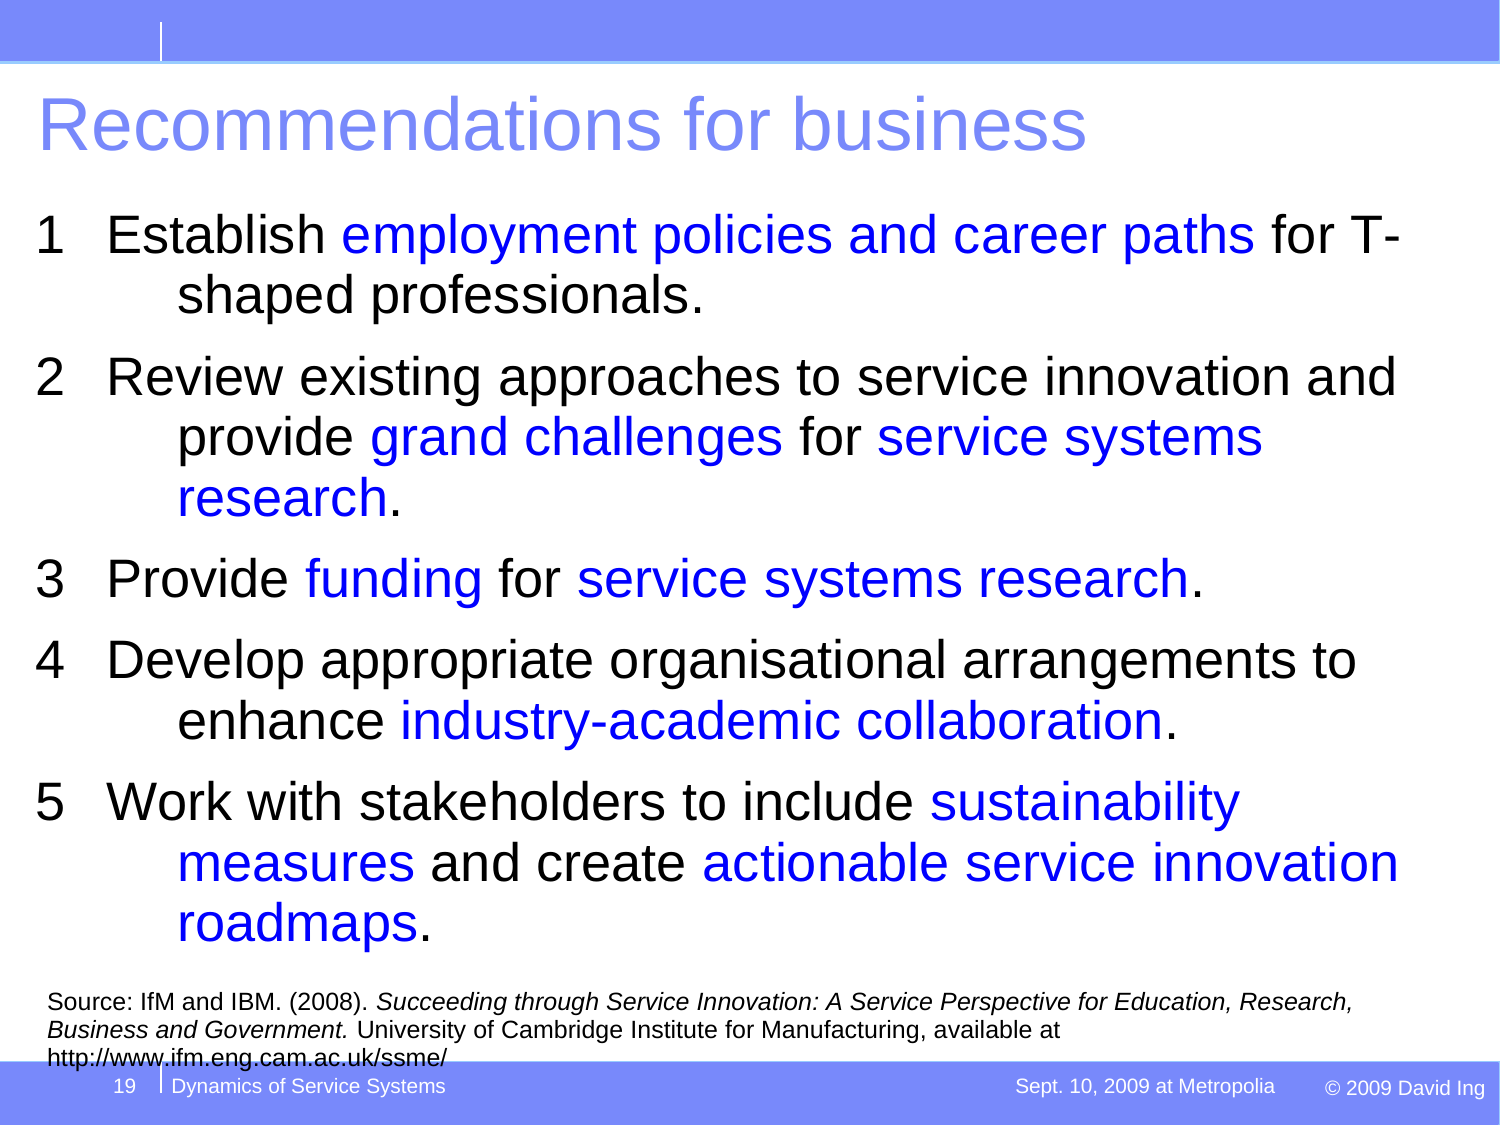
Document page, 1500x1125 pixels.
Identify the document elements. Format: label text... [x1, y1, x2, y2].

title Recommendations for business [37, 90, 1463, 205]
text_box Source: IfM and IBM. (2008). Succeeding through Service Innovation: A Service Perspective for Education, Research, Business and Government. University of Cambridge Institute for Manufacturing, available at http://www.ifm.eng.cam.ac.uk/ssme/ [32, 980, 1453, 1055]
list Establish employment policies and career paths for T-shaped professionals. Review existing approaches to service innovation and provide grand challenges for service systems research. Provide funding for service systems research. Develop appropriate organisational arrangements to enhance industry-academic collaboration. Work with stakeholders to include sustainability measures and create actionable service innovation roadmaps. [35, 204, 1428, 955]
